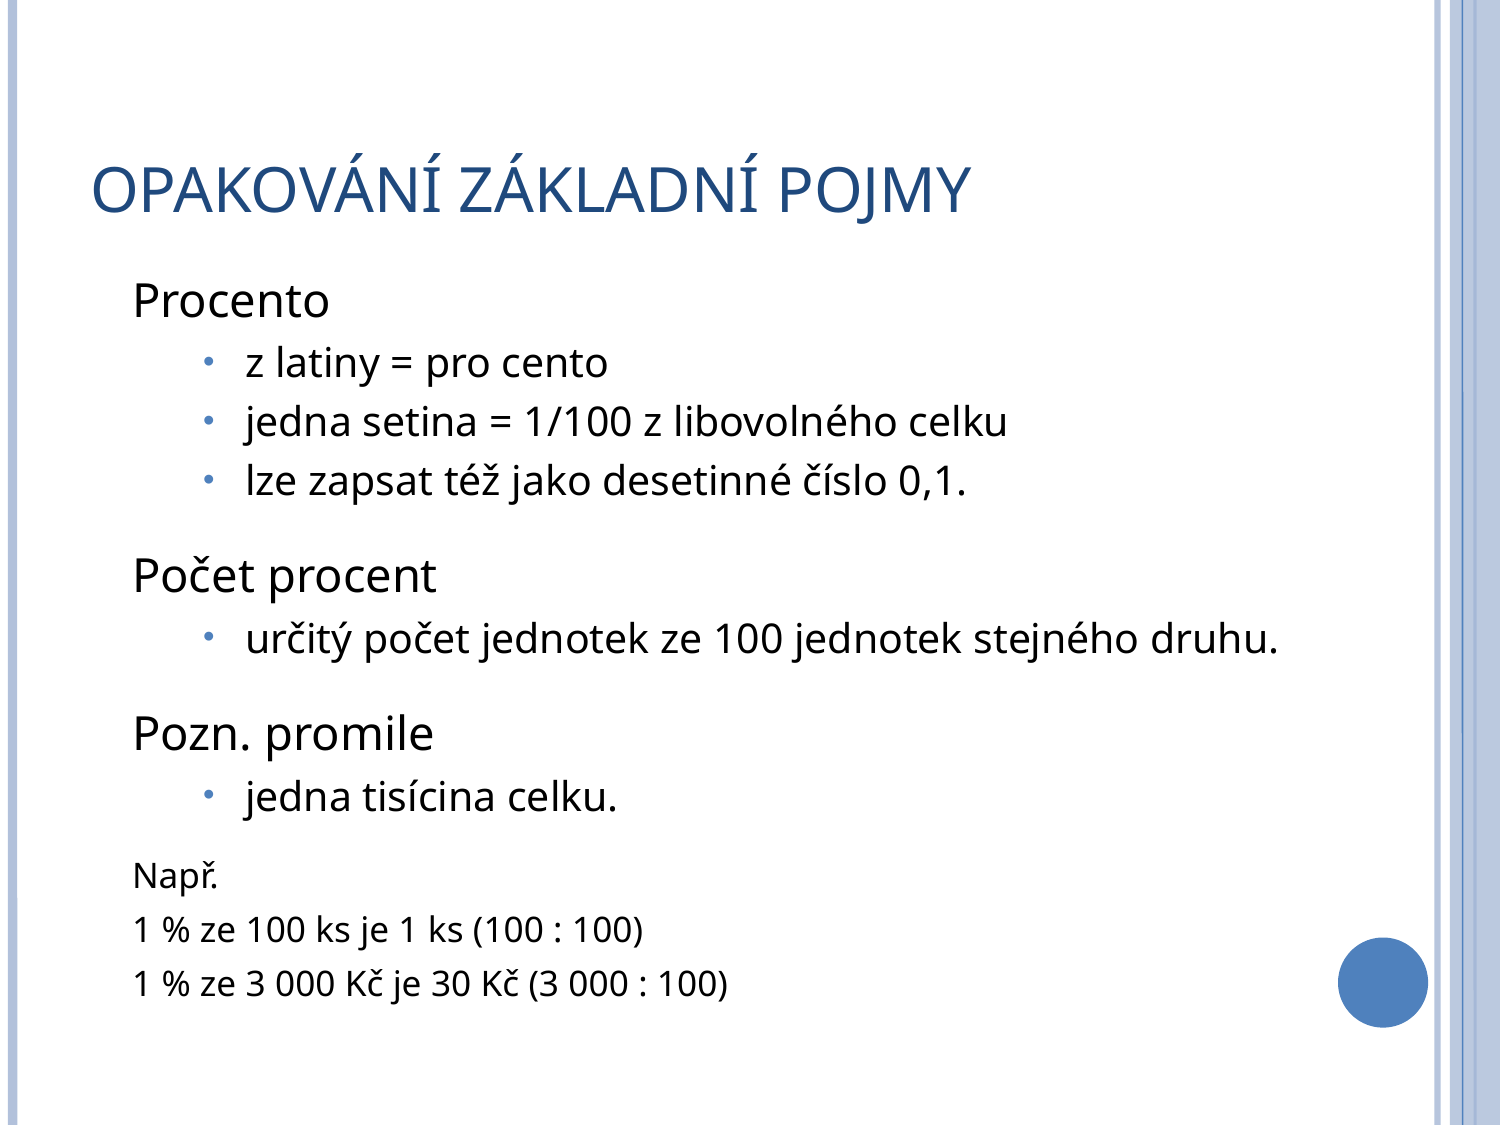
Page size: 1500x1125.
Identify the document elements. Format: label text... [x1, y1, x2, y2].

title OPAKOVÁNÍ základní pojmy [75, 45, 1300, 233]
list Procento z latiny = pro cento jedna setina = 1/100 z libovolného celku lze zapsat též jako desetinné číslo 0,1. Počet procent určitý počet jednotek ze 100 jednotek stejného druhu. Pozn. promile jedna tisícina celku. Např. 1 % ze 100 ks je 1 ks (100 : 100) 1 % ze 3 000 Kč je 30 Kč (3 000 : 100) [75, 262, 1300, 1062]
